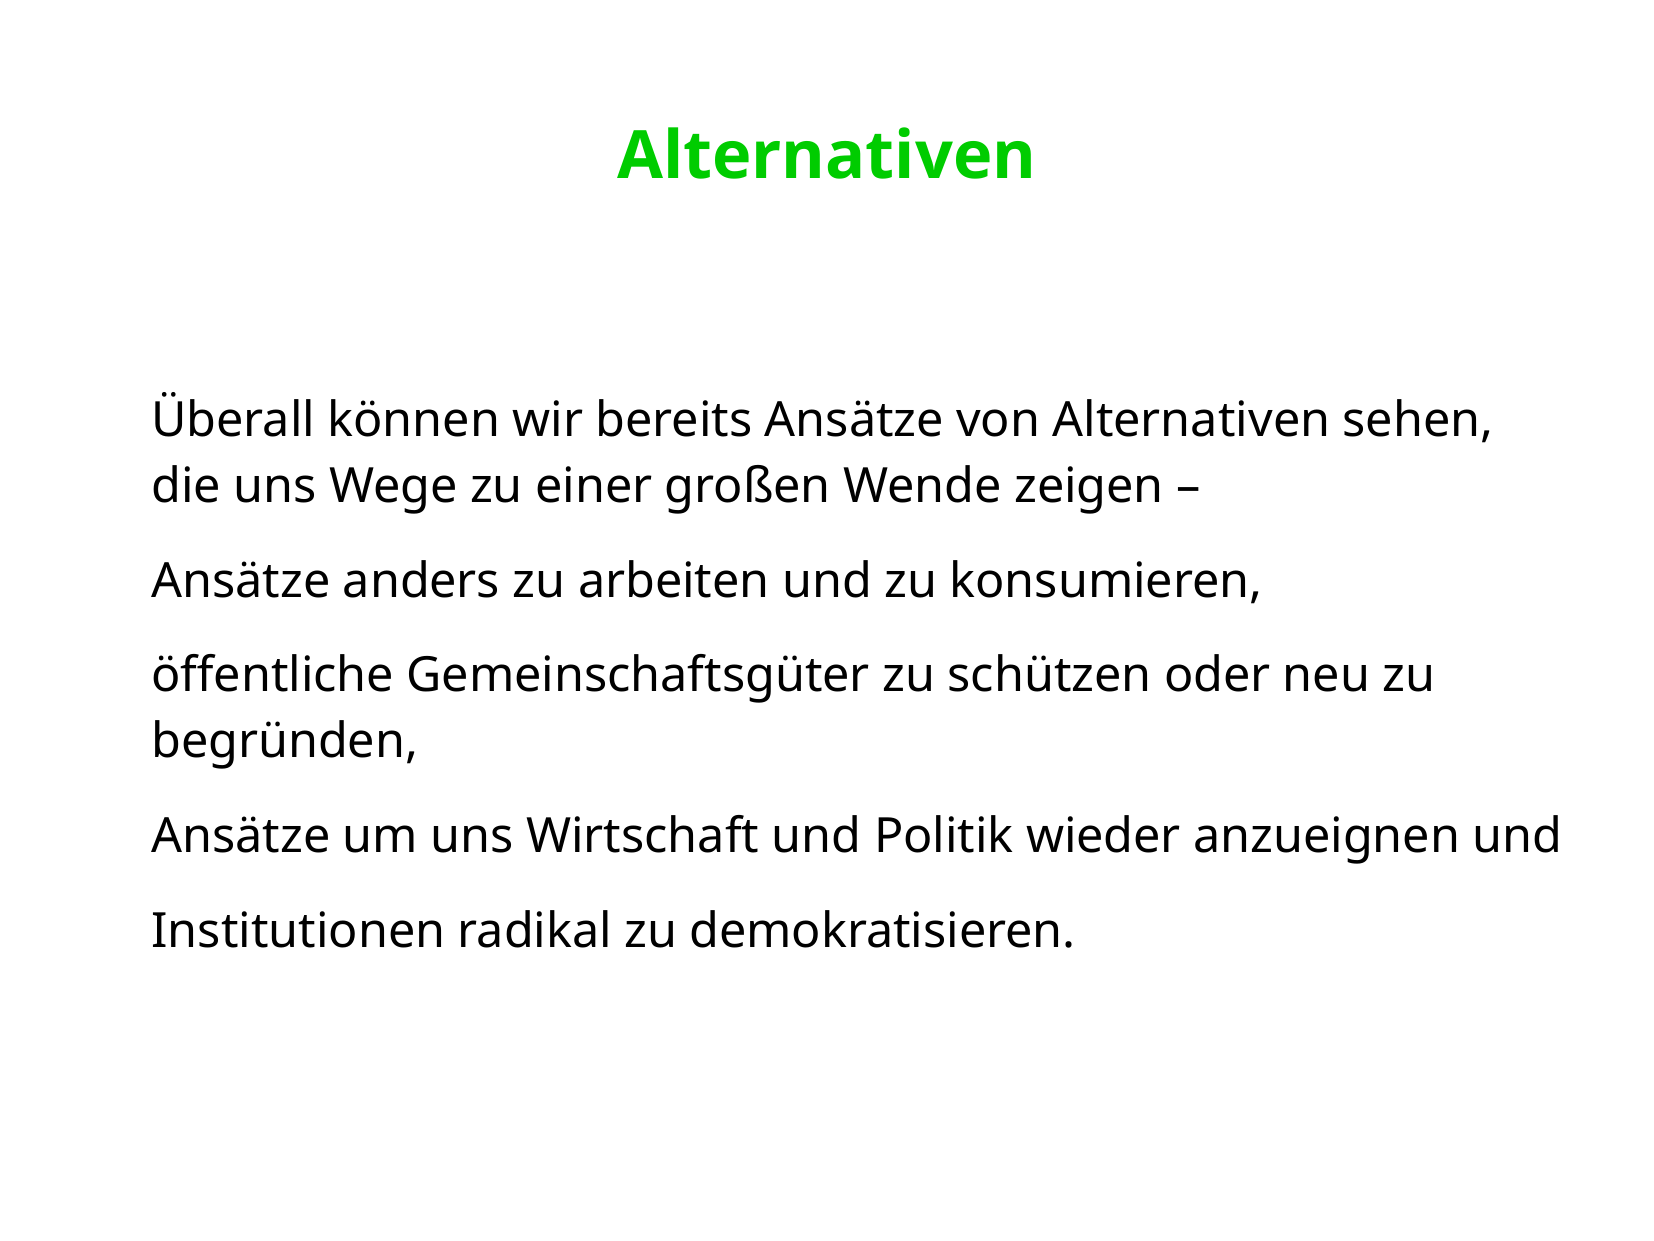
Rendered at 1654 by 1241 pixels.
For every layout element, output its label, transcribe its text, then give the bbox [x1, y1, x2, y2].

title Alternativen [82, 49, 1571, 257]
list Überall können wir bereits Ansätze von Alternativen sehen, die uns Wege zu einer großen Wende zeigen – Ansätze anders zu arbeiten und zu konsumieren, öffentliche Gemeinschaftsgüter zu schützen oder neu zu begründen, Ansätze um uns Wirtschaft und Politik wieder anzueignen und Institutionen radikal zu demokratisieren. [82, 290, 1571, 1010]
